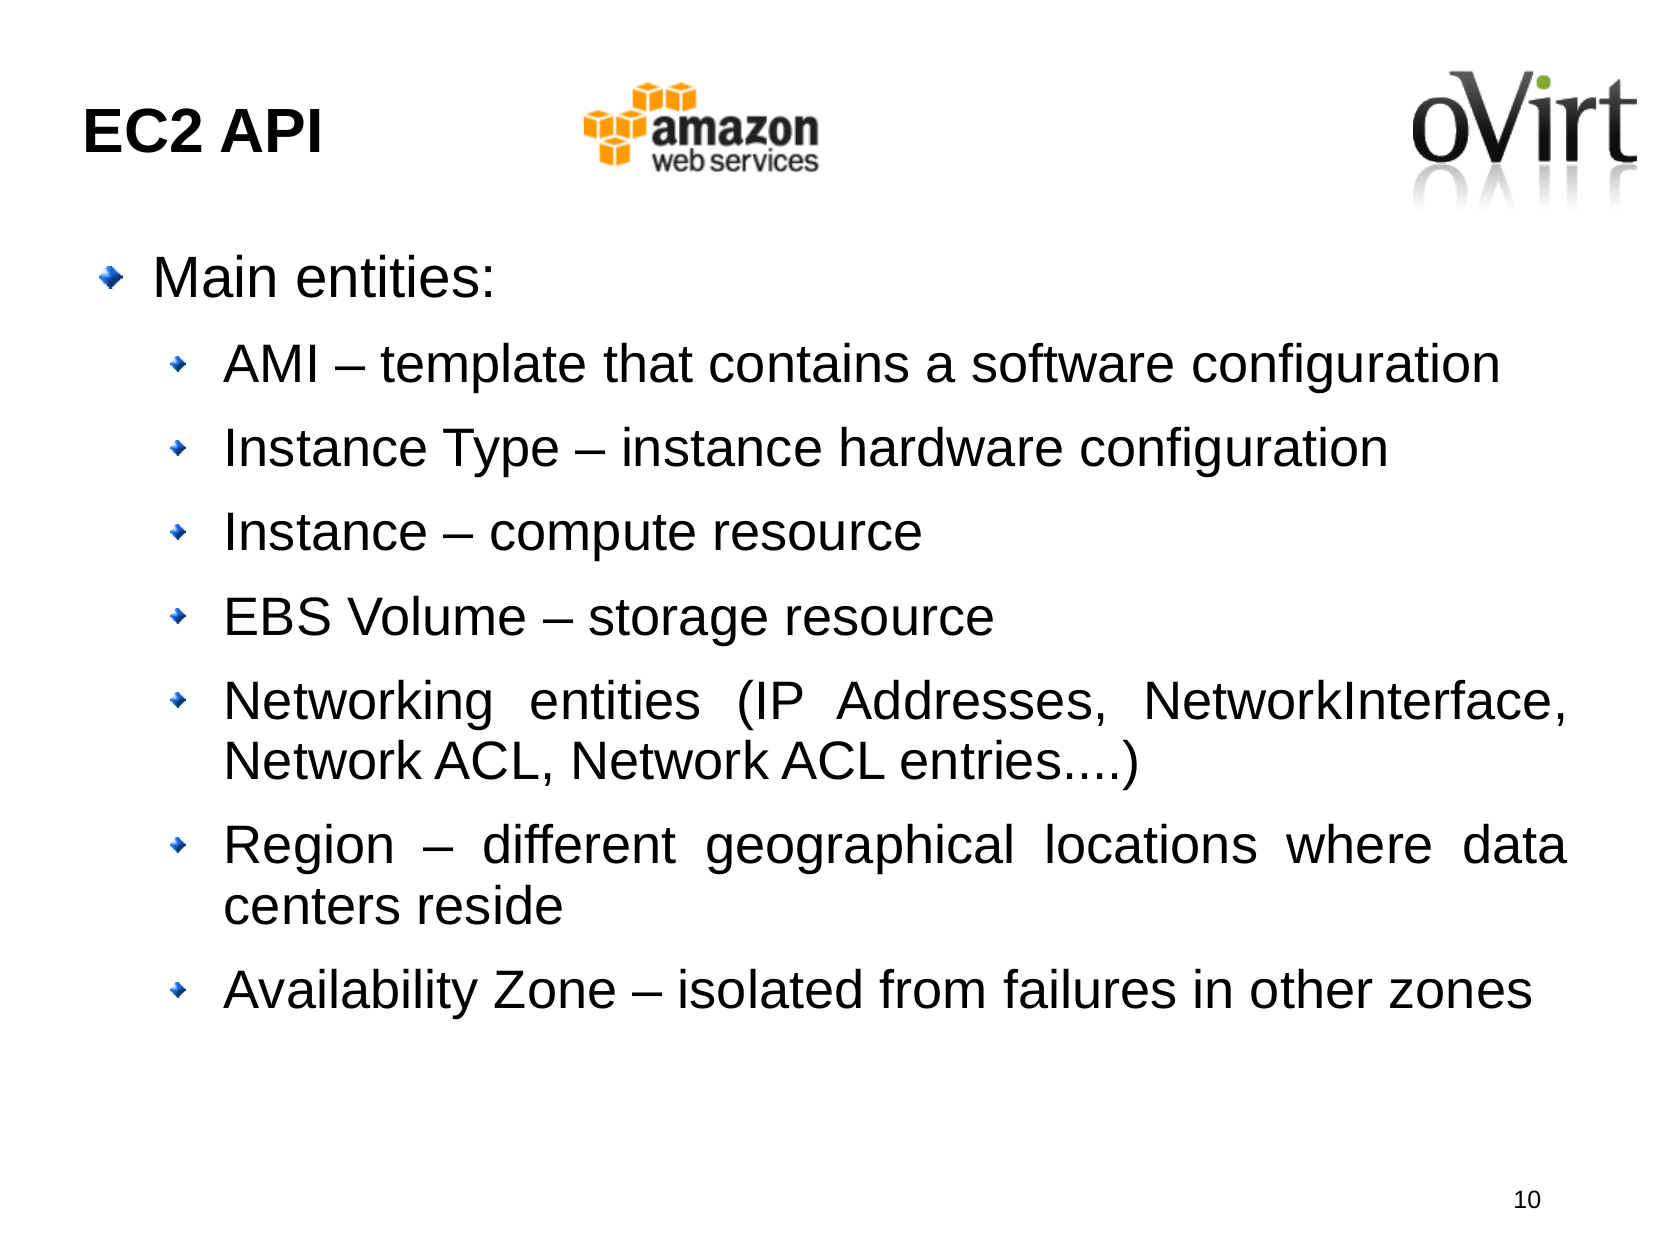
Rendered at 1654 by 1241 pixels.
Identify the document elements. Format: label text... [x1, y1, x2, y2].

list Main entities: AMI – template that contains a software configuration Instance Type – instance hardware configuration Instance – compute resource EBS Volume – storage resource Networking entities (IP Addresses, NetworkInterface, Network ACL, Network ACL entries....) Region – different geographical locations where data centers reside Availability Zone – isolated from failures in other zones [82, 244, 1571, 1039]
picture [1413, 63, 1637, 212]
picture [569, 79, 831, 186]
title EC2 API [82, 37, 1303, 226]
